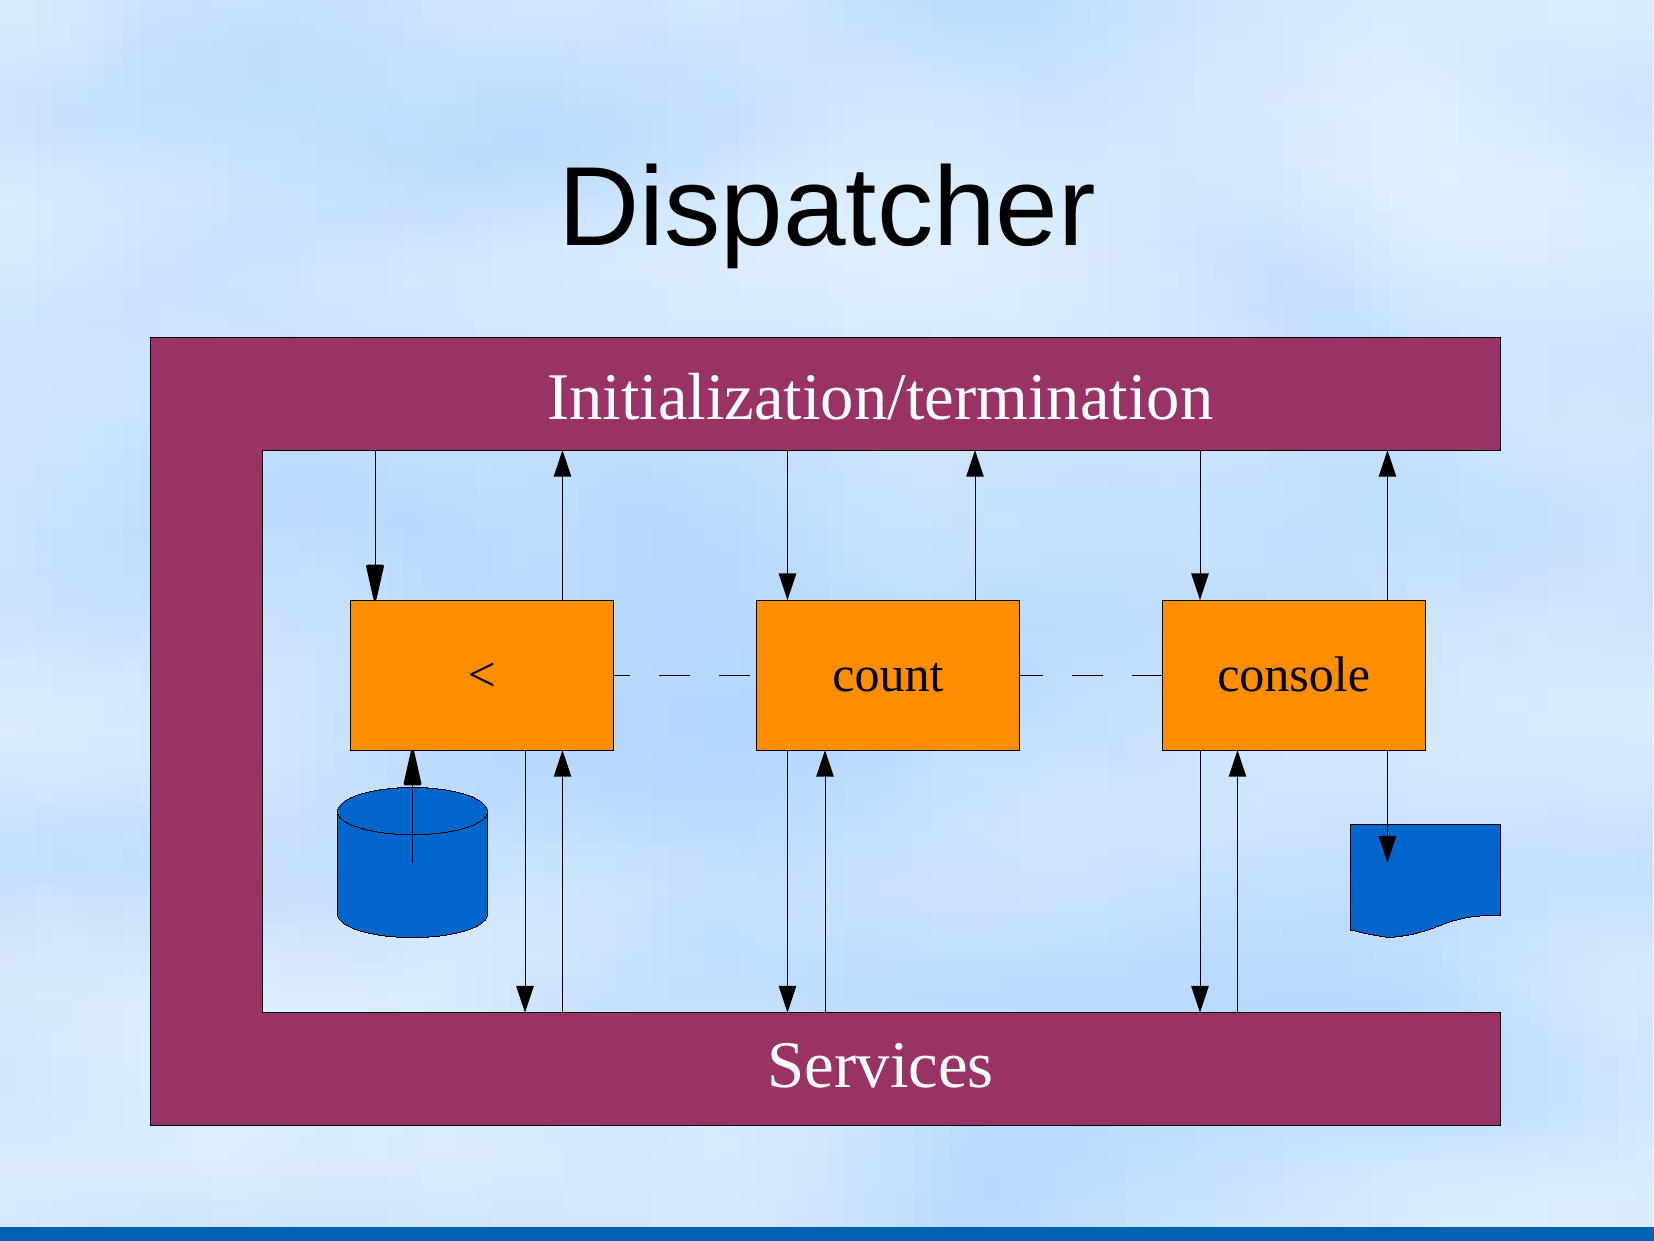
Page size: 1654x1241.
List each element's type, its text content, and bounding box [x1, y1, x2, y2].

text_box count [756, 600, 1020, 751]
text_box console [1162, 600, 1426, 751]
title Dispatcher [121, 102, 1533, 311]
picture [0, 0, 1654, 1227]
text_box [337, 787, 488, 938]
text_box Services [262, 1012, 1501, 1118]
text_box [1350, 824, 1501, 938]
text_box < [350, 600, 614, 751]
subtitle Initialization/termination [262, 344, 1501, 451]
text_box [150, 337, 1501, 1126]
